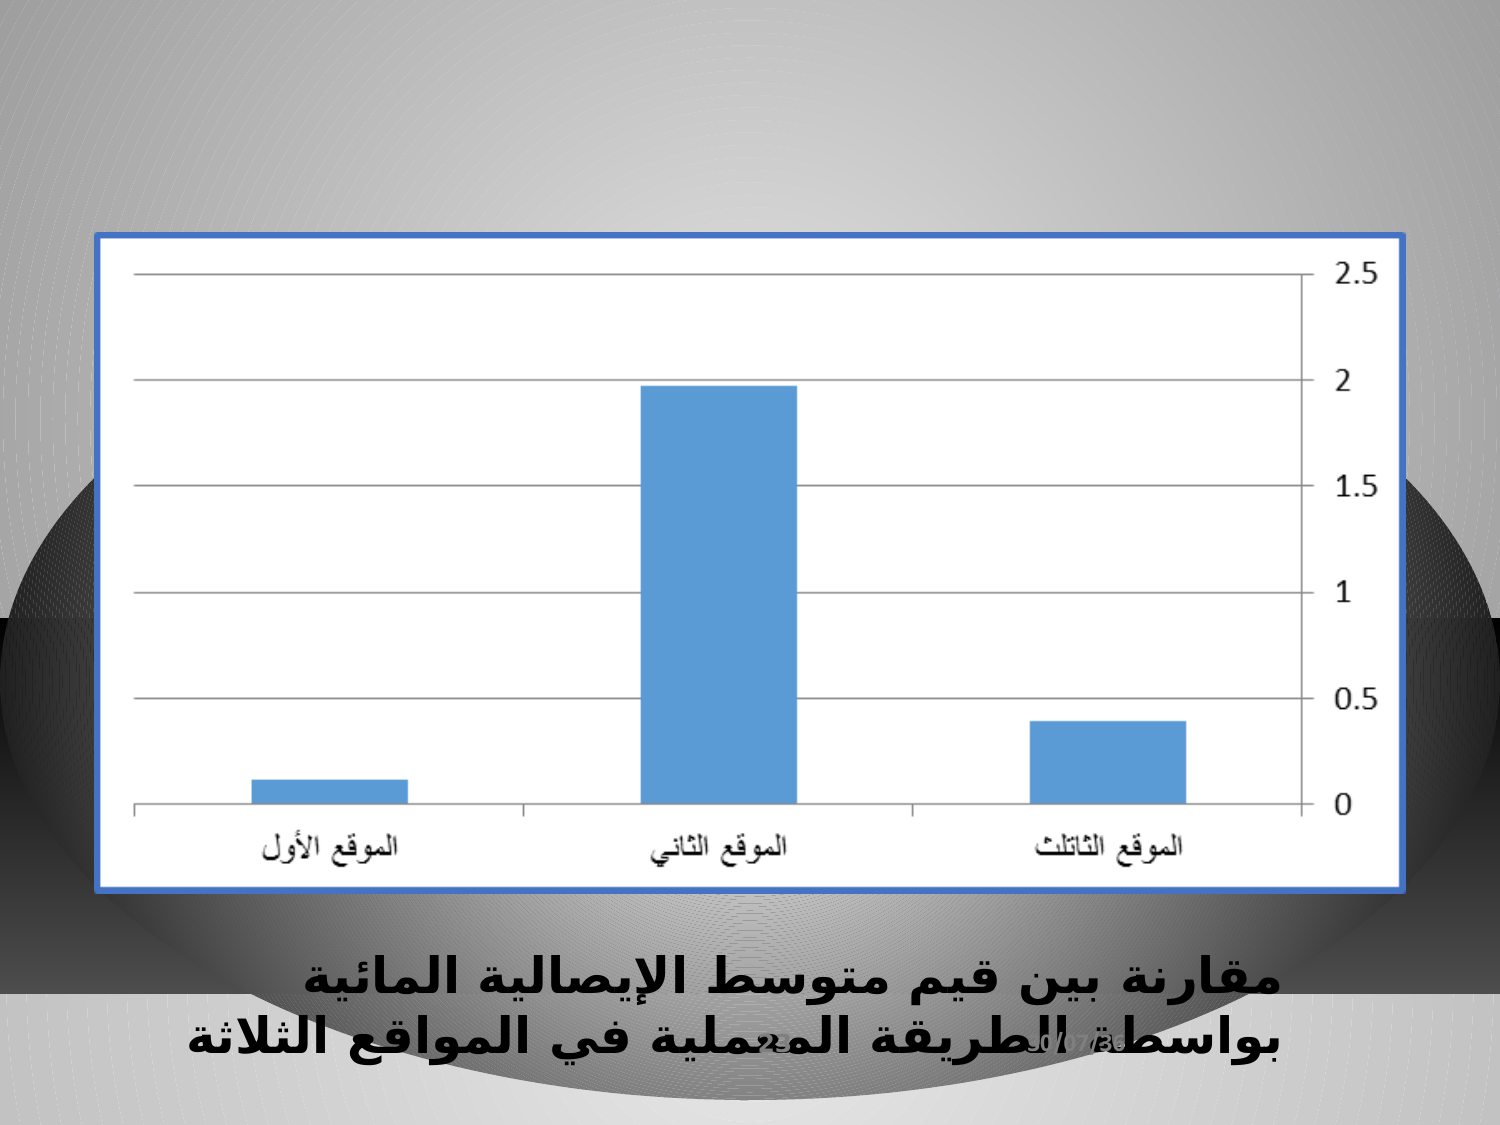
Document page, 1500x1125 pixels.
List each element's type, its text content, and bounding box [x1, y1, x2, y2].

picture [94, 232, 1406, 894]
text_box مقارنة بين قيم متوسط الإيصالية المائية بواسطة الطريقة المعملية في المواقع الثلاثة [171, 936, 1352, 1071]
text_box 30/07/36 [1012, 1012, 1426, 1073]
text_box [624, 1012, 925, 1073]
